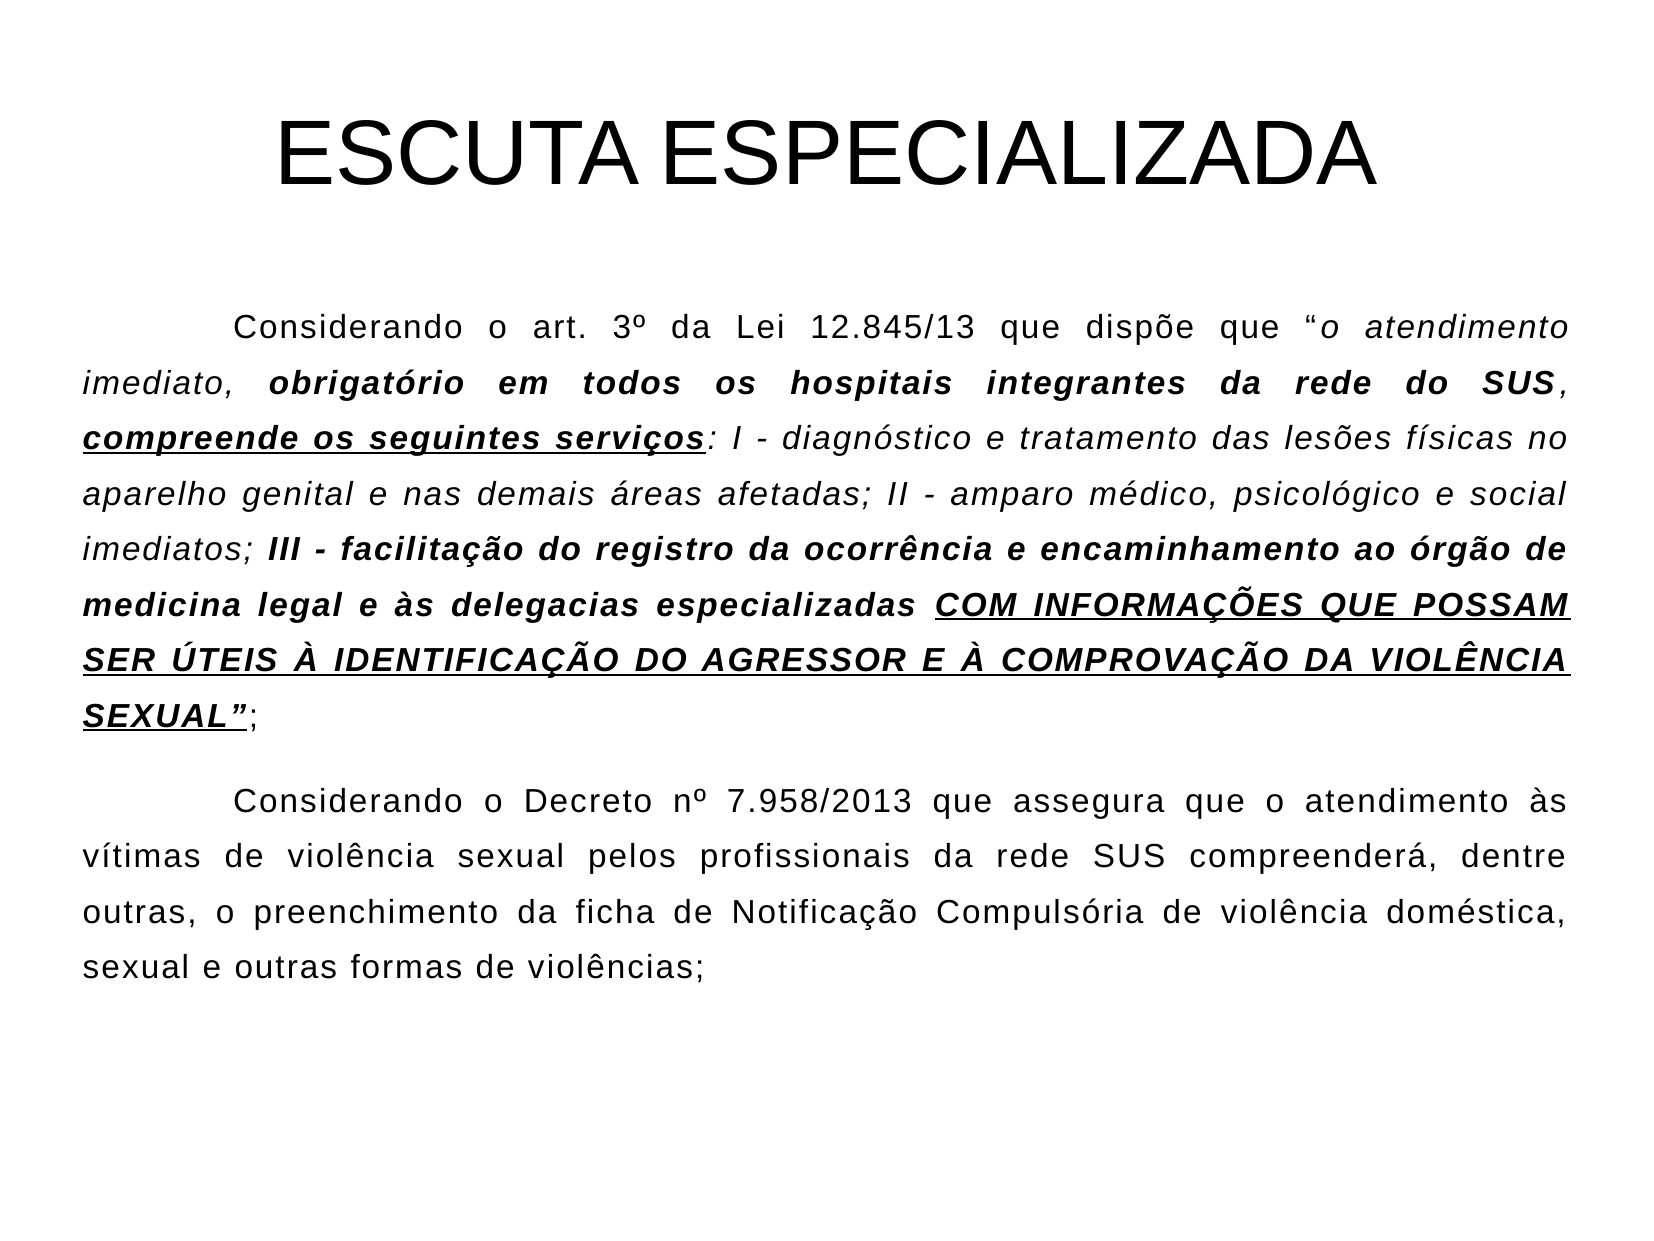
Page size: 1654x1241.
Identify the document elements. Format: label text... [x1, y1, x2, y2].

title ESCUTA ESPECIALIZADA [82, 49, 1571, 257]
list Considerando o art. 3º da Lei 12.845/13 que dispõe que “o atendimento imediato, obrigatório em todos os hospitais integrantes da rede do SUS, compreende os seguintes serviços: I - diagnóstico e tratamento das lesões físicas no aparelho genital e nas demais áreas afetadas; II - amparo médico, psicológico e social imediatos; III - facilitação do registro da ocorrência e encaminhamento ao órgão de medicina legal e às delegacias especializadas COM INFORMAÇÕES QUE POSSAM SER ÚTEIS À IDENTIFICAÇÃO DO AGRESSOR E À COMPROVAÇÃO DA VIOLÊNCIA SEXUAL”; Considerando o Decreto nº 7.958/2013 que assegura que o atendimento às vítimas de violência sexual pelos profissionais da rede SUS compreenderá, dentre outras, o preenchimento da ficha de Notificação Compulsória de violência doméstica, sexual e outras formas de violências; [82, 290, 1571, 1010]
